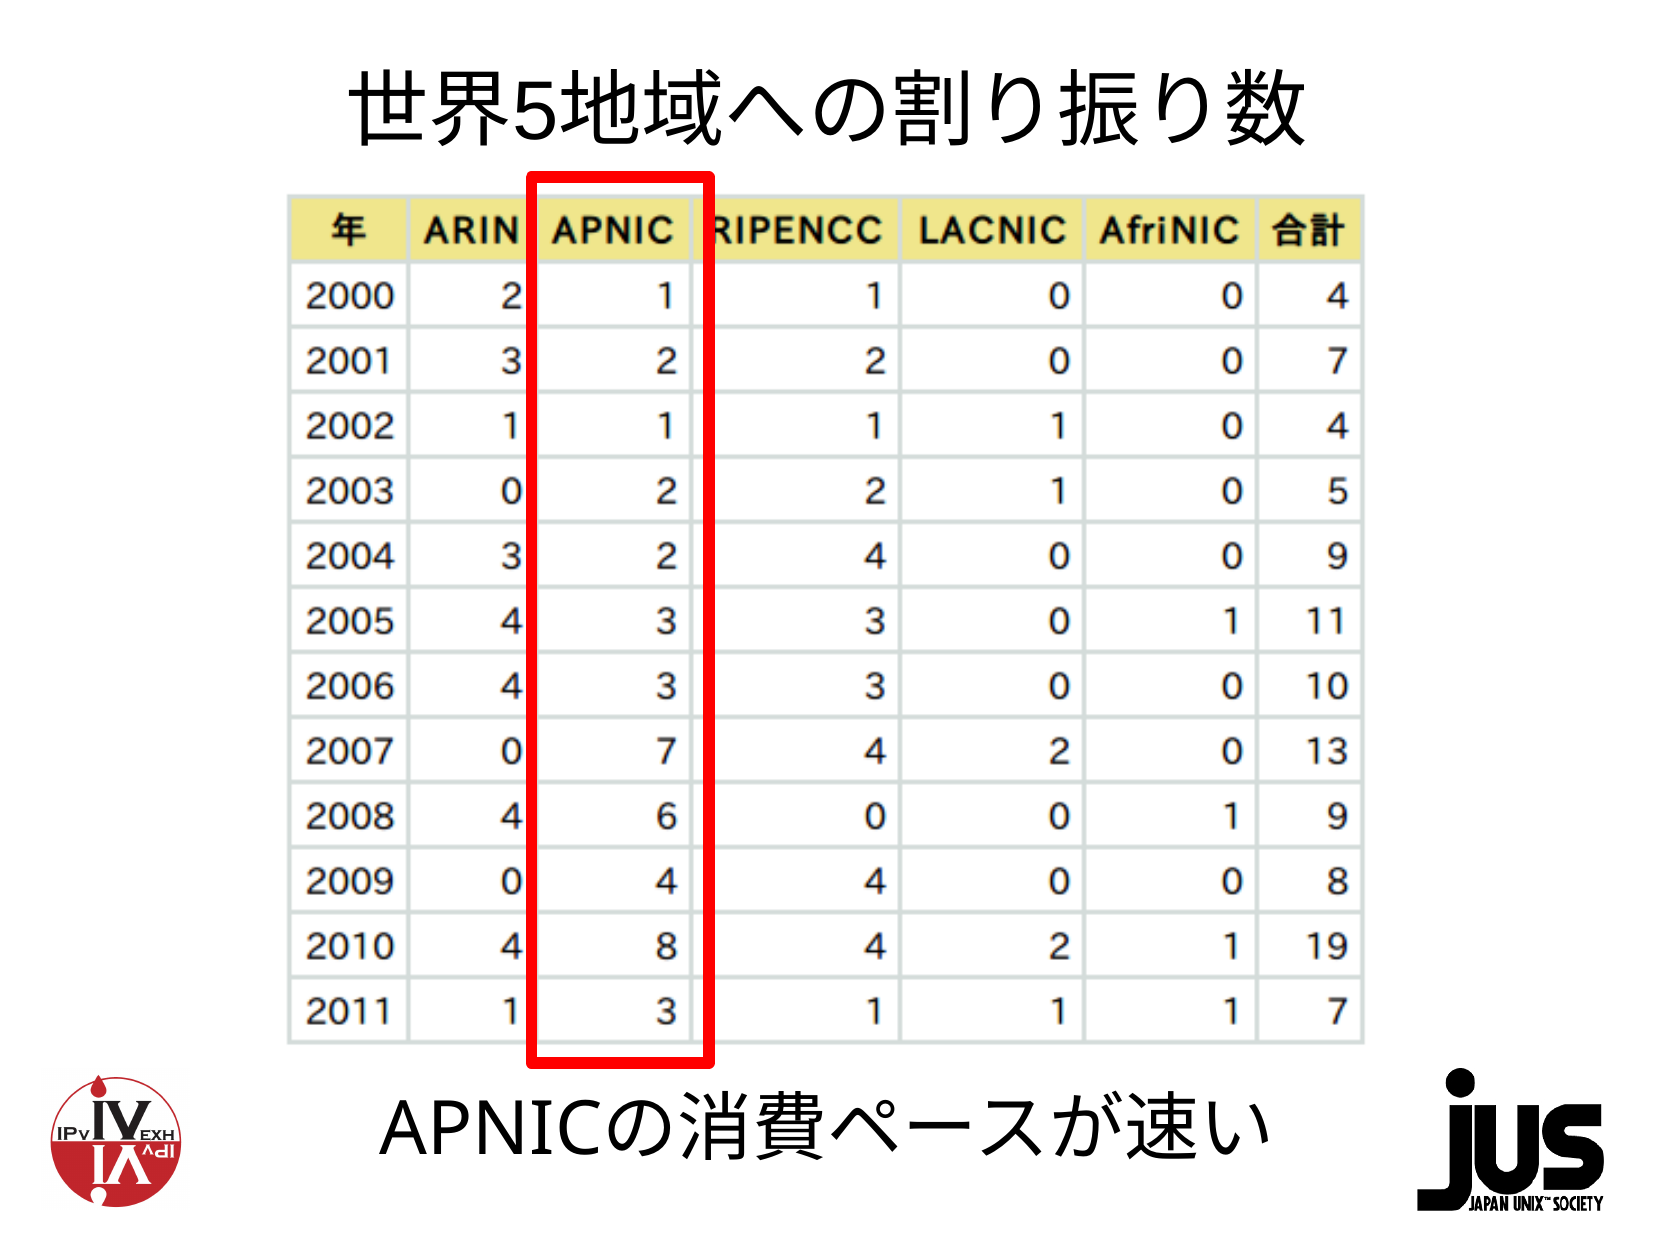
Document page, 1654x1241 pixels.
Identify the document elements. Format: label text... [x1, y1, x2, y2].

picture [537, 183, 703, 1057]
picture [41, 1068, 190, 1210]
picture [263, 177, 526, 1063]
title 世界5地域への割り振り数 [82, 56, 1571, 150]
picture [1417, 1068, 1604, 1211]
picture [715, 177, 1390, 1063]
title APNICの消費ペースが速い [191, 1062, 1462, 1182]
